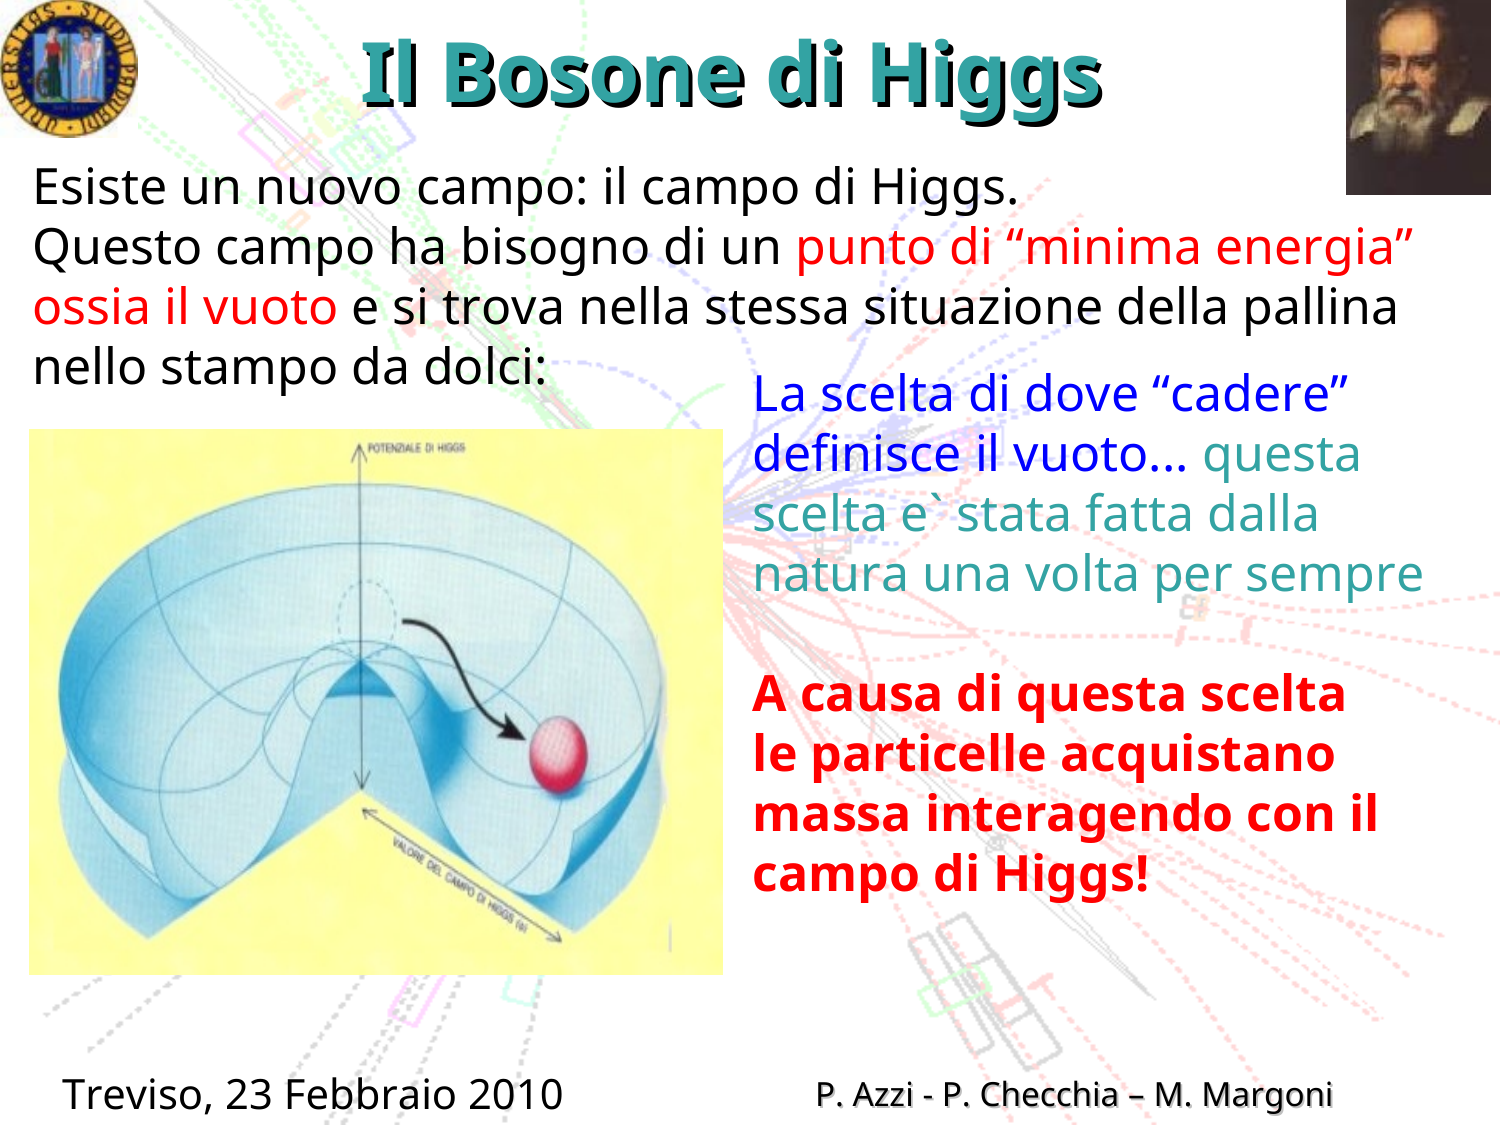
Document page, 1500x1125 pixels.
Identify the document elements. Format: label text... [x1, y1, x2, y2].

text_box Esiste un nuovo campo: il campo di Higgs. Questo campo ha bisogno di un punto di “minima energia” ossia il vuoto e si trova nella stessa situazione della pallina nello stampo da dolci: [17, 147, 1495, 463]
text_box La scelta di dove “cadere” definisce il vuoto... questa scelta e` stata fatta dalla natura una volta per sempre A causa di questa scelta le particelle acquistano massa interagendo con il campo di Higgs! [738, 354, 1477, 910]
picture [0, 0, 1500, 1125]
title Il Bosone di Higgs [0, 4, 1463, 137]
